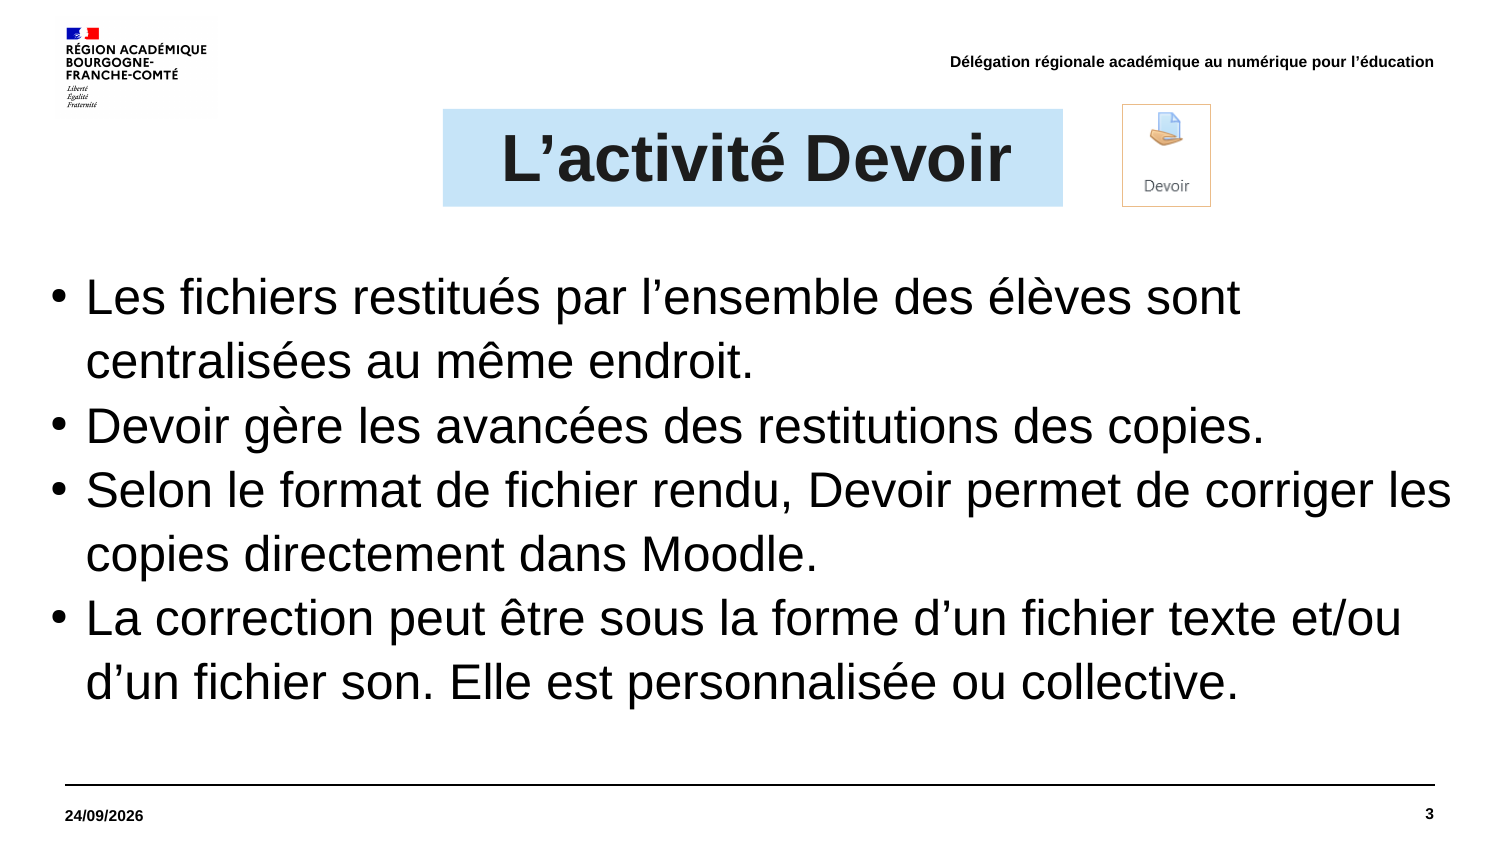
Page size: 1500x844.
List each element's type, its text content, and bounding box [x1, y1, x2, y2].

text_box 23/04/2023 [64, 787, 245, 843]
text_box Délégation régionale académique au numérique pour l’éducation [944, 32, 1435, 91]
text_box Les fichiers restitués par l’ensemble des élèves sont centralisées au même endroit. Devoir gère les avancées des restitutions des copies. Selon le format de fichier rendu, Devoir permet de corriger les copies directement dans Moodle. La correction peut être sous la forme d’un fichier texte et/ou d’un fichier son. Elle est personnalisée ou collective. [35, 253, 1483, 718]
text_box L’activité Devoir [442, 108, 1063, 207]
text_box <numéro> [1213, 784, 1435, 843]
picture [55, 16, 218, 119]
picture [1122, 104, 1211, 207]
